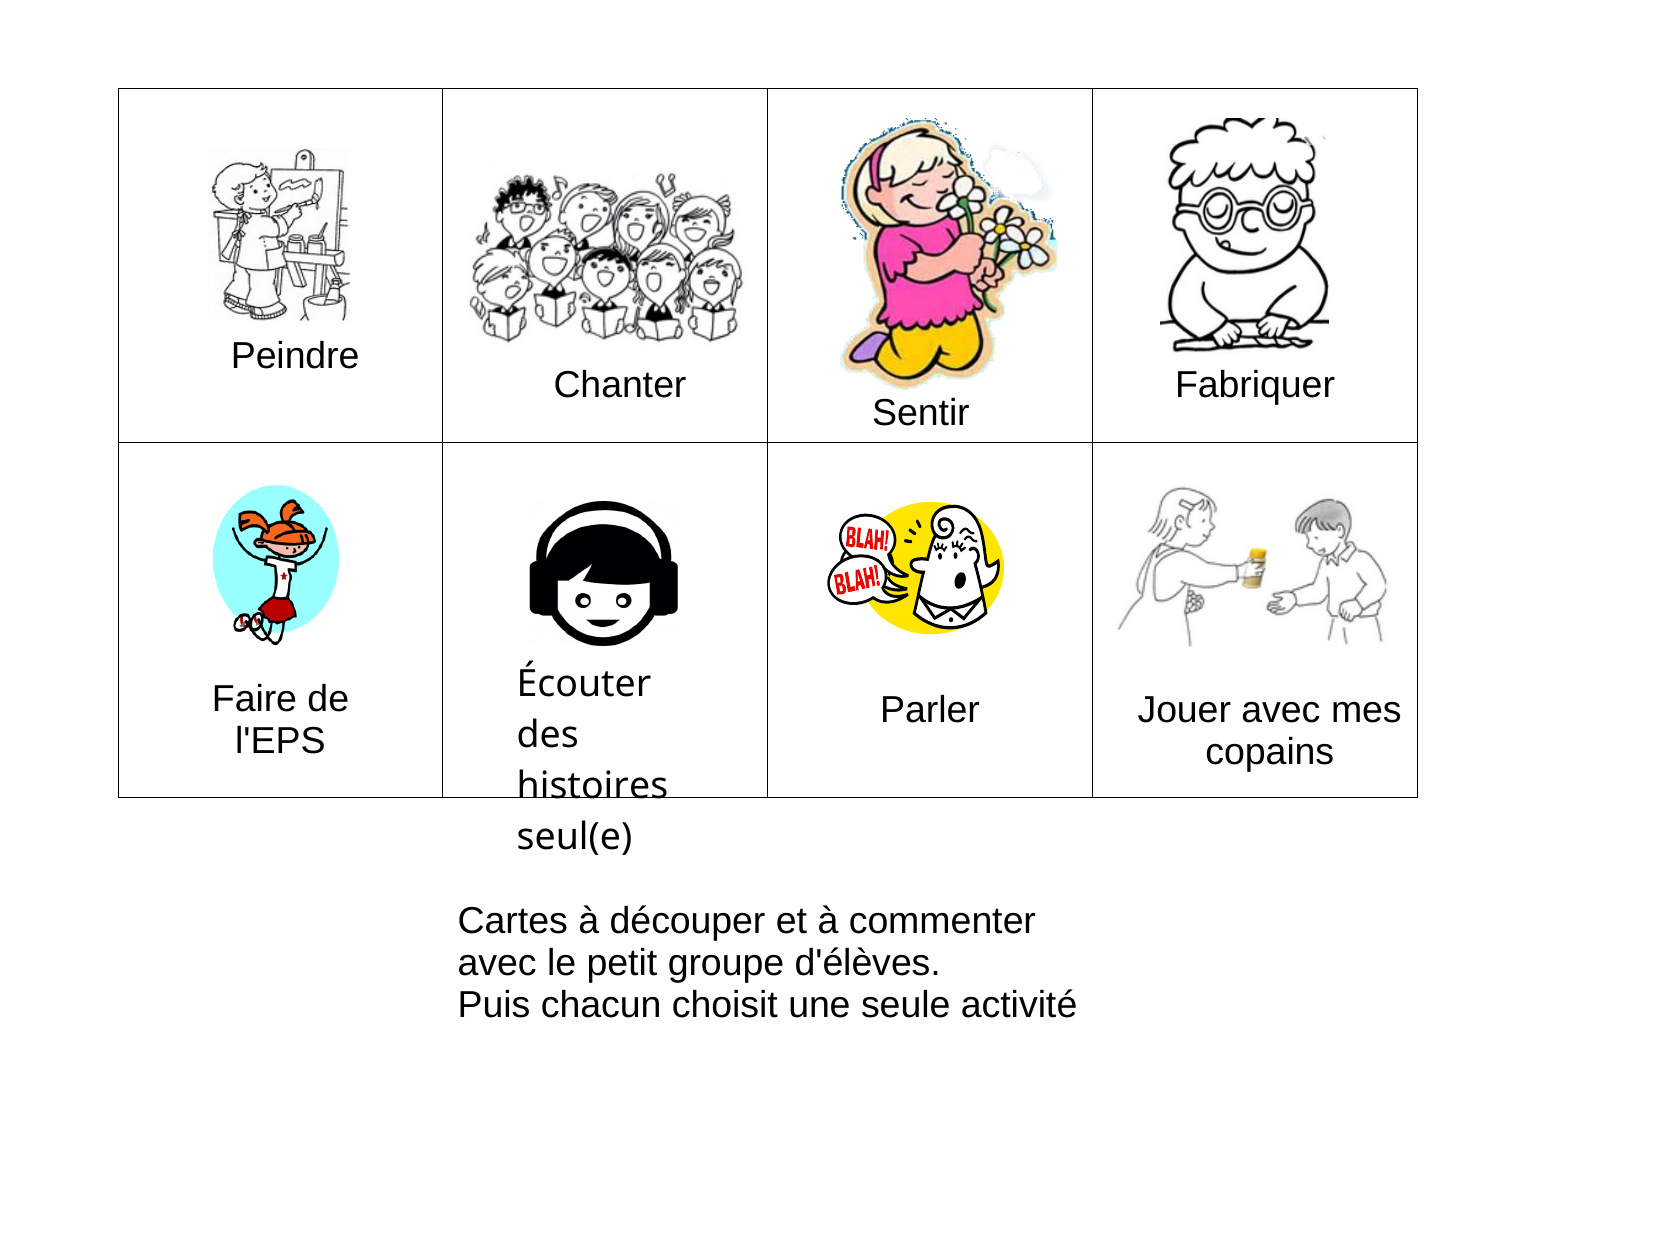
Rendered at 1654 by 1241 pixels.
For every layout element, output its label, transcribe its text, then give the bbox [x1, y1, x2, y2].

picture [466, 160, 749, 355]
picture [191, 472, 355, 652]
picture [826, 501, 1004, 635]
text_box Peindre [147, 326, 443, 384]
picture [527, 501, 680, 646]
text_box Parler [826, 681, 1034, 739]
text_box Sentir [856, 383, 986, 441]
text_box Écouter des histoires seul(e) [501, 649, 739, 798]
text_box Cartes à découper et à commenter avec le petit groupe d'élèves. Puis chacun choisit une seule activité [442, 892, 1123, 1034]
picture [1160, 118, 1329, 359]
text_box Chanter [531, 356, 709, 414]
text_box Faire de l'EPS [147, 670, 414, 770]
picture [1106, 482, 1388, 650]
picture [826, 118, 1057, 392]
text_box Fabriquer [1151, 356, 1359, 414]
picture [206, 147, 355, 325]
text_box Jouer avec mes copains [1122, 681, 1418, 781]
